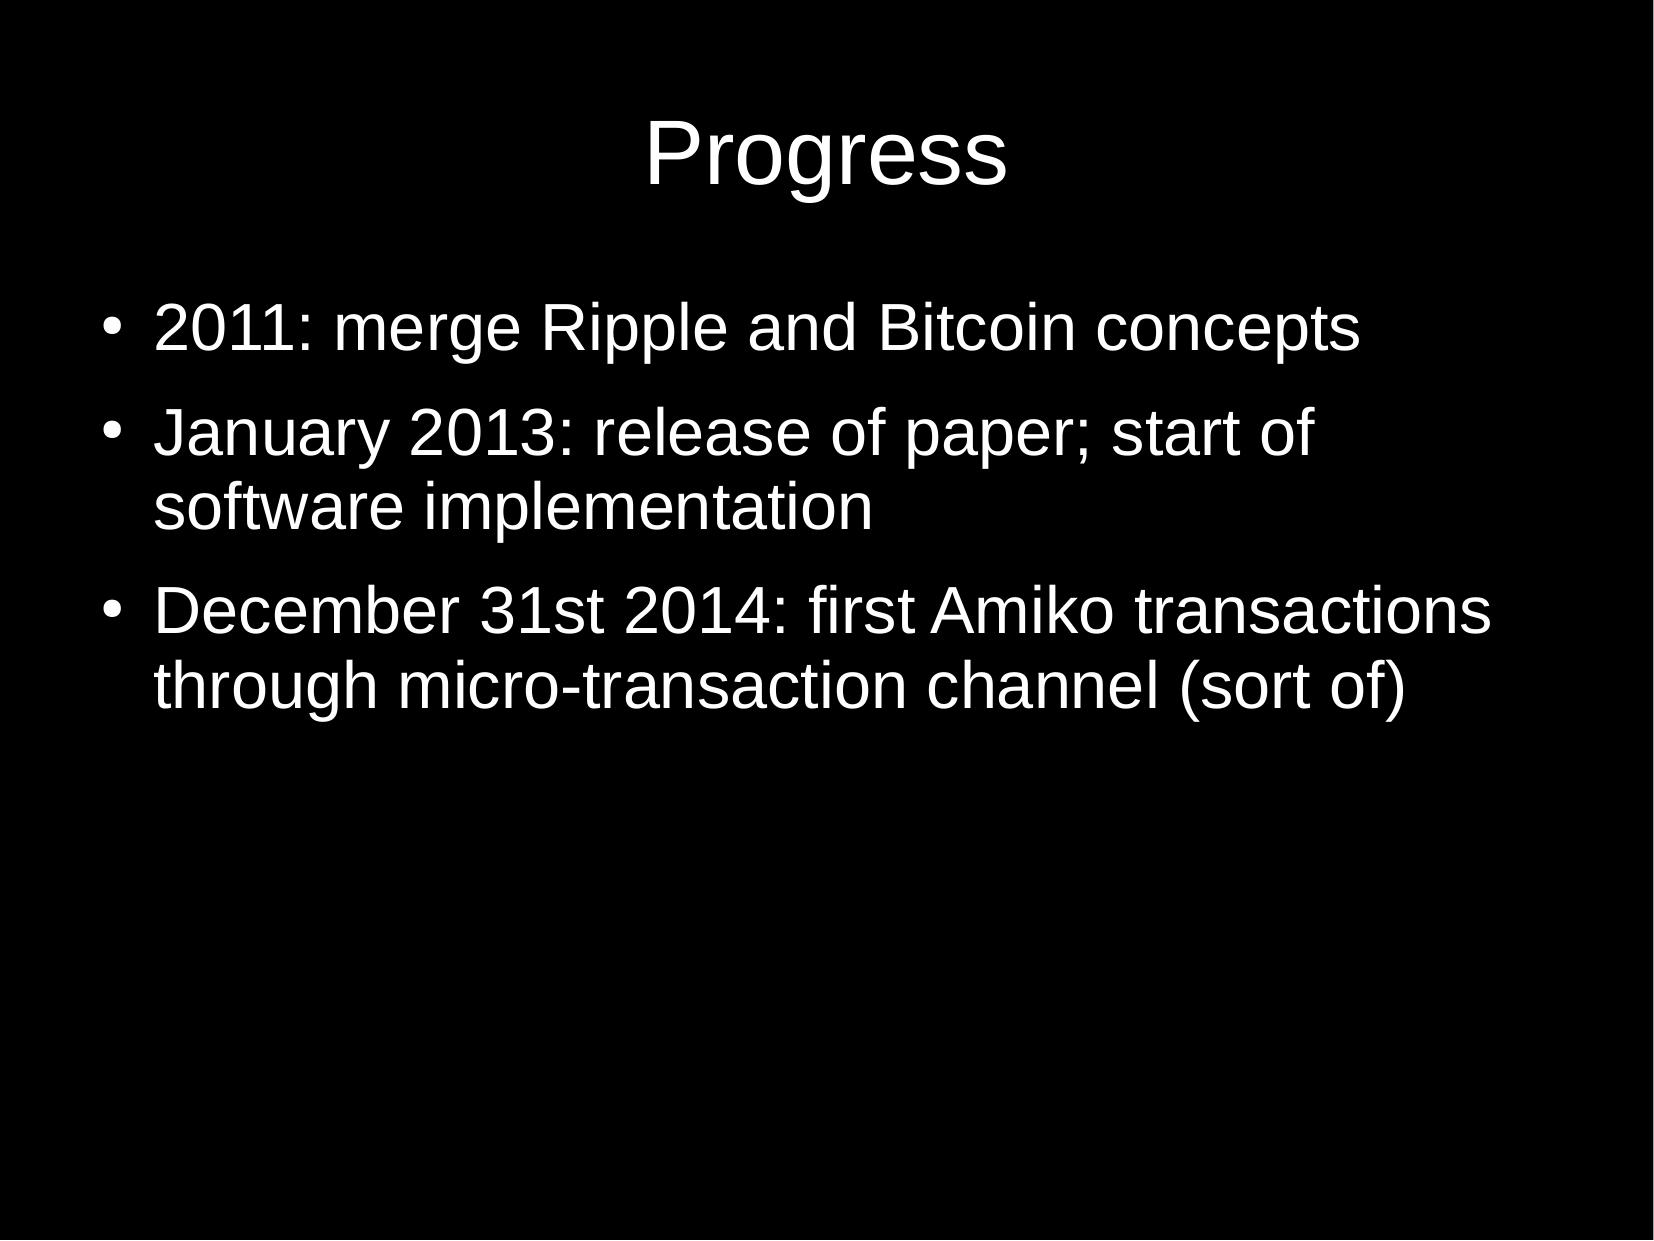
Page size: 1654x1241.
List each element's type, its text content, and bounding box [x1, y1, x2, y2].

title Progress [82, 49, 1571, 257]
list 2011: merge Ripple and Bitcoin concepts January 2013: release of paper; start of software implementation December 31st 2014: first Amiko transactions through micro-transaction channel (sort of) [82, 290, 1538, 1010]
